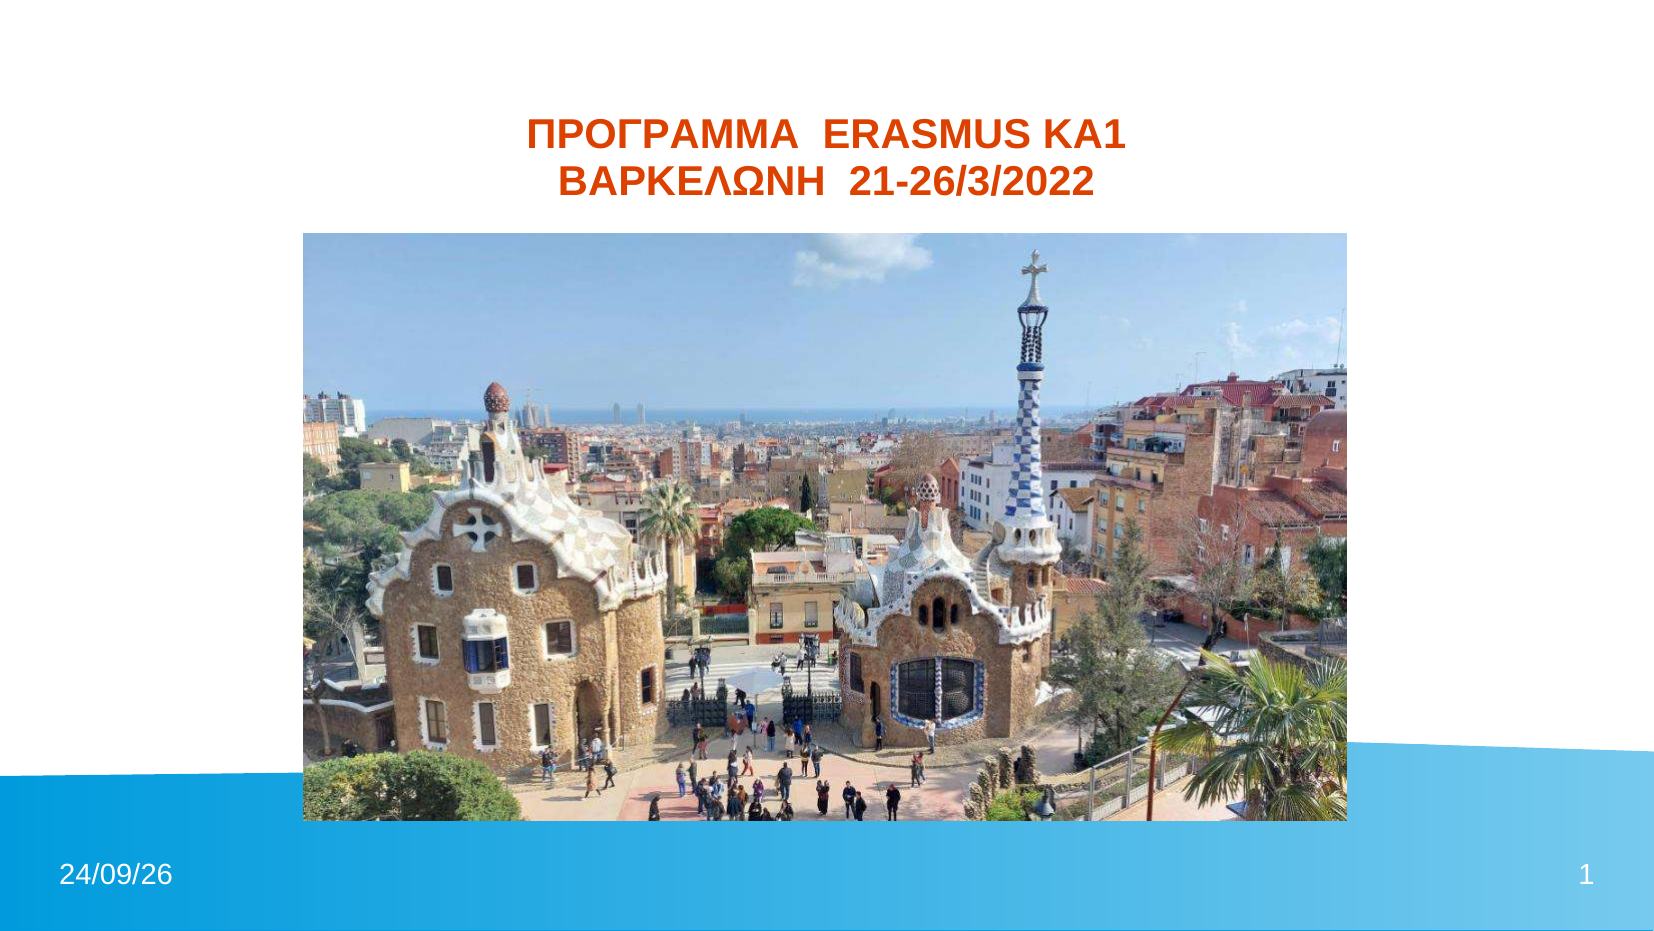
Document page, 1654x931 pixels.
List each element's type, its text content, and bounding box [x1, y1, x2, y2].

picture [303, 233, 1347, 821]
title ΠΡΟΓΡΑΜΜΑ ERASMUS KA1 ΒΑΡΚΕΛΩΝΗ 21-26/3/2022 [29, 82, 1624, 231]
